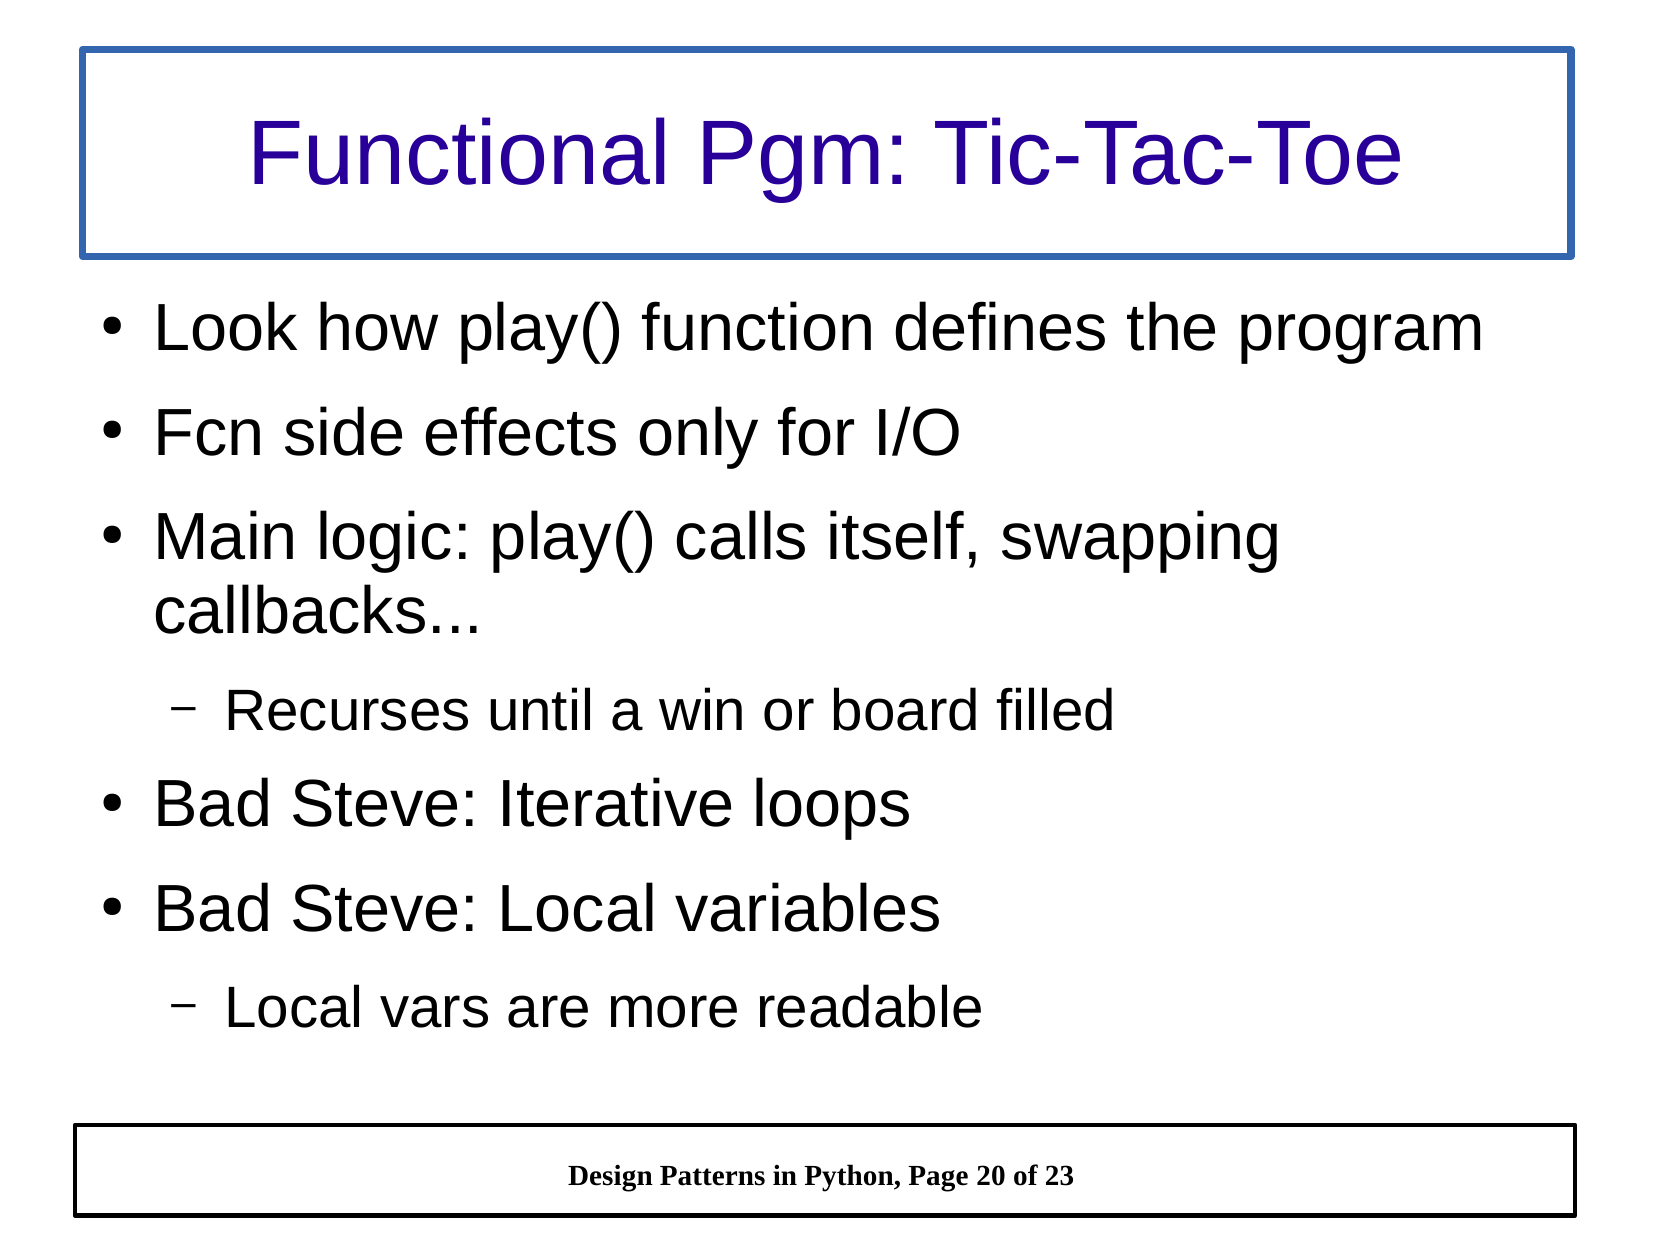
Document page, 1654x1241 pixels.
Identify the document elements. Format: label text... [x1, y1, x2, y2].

list Look how play() function defines the program Fcn side effects only for I/O Main logic: play() calls itself, swapping callbacks... Recurses until a win or board filled Bad Steve: Iterative loops Bad Steve: Local variables Local vars are more readable [82, 290, 1571, 1111]
title Functional Pgm: Tic-Tac-Toe [82, 49, 1571, 257]
